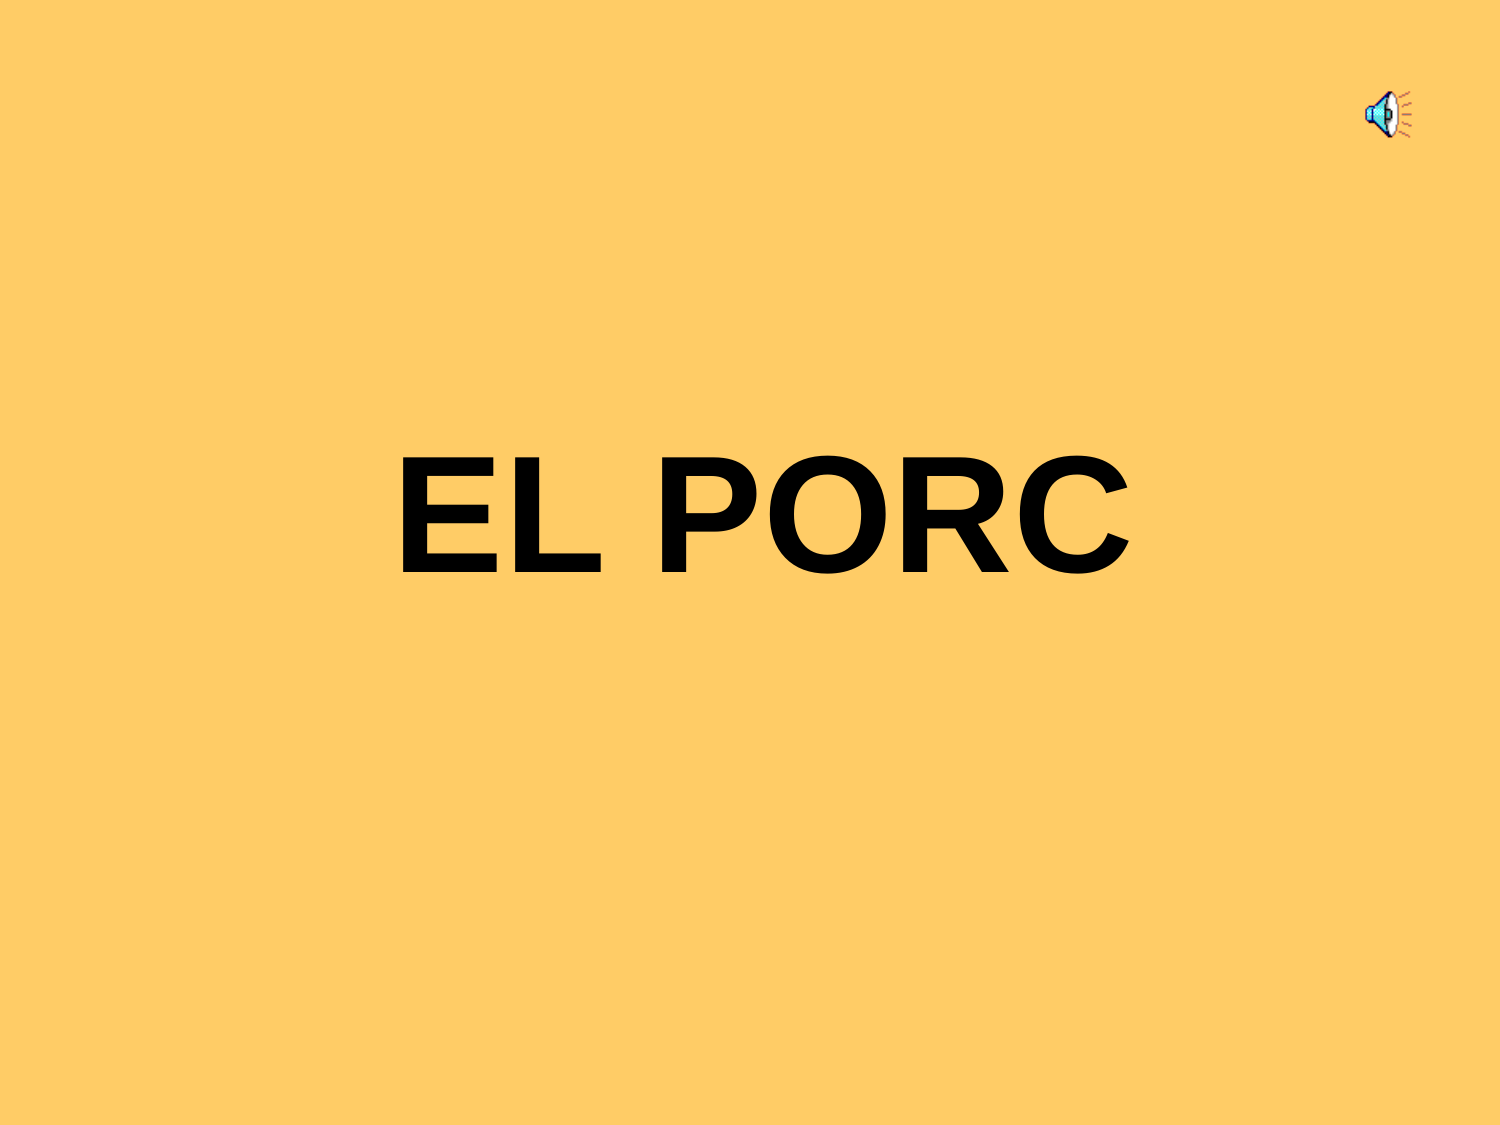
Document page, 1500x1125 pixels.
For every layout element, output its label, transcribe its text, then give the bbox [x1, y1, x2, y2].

picture [1364, 90, 1415, 141]
title EL PORC [88, 406, 1439, 623]
